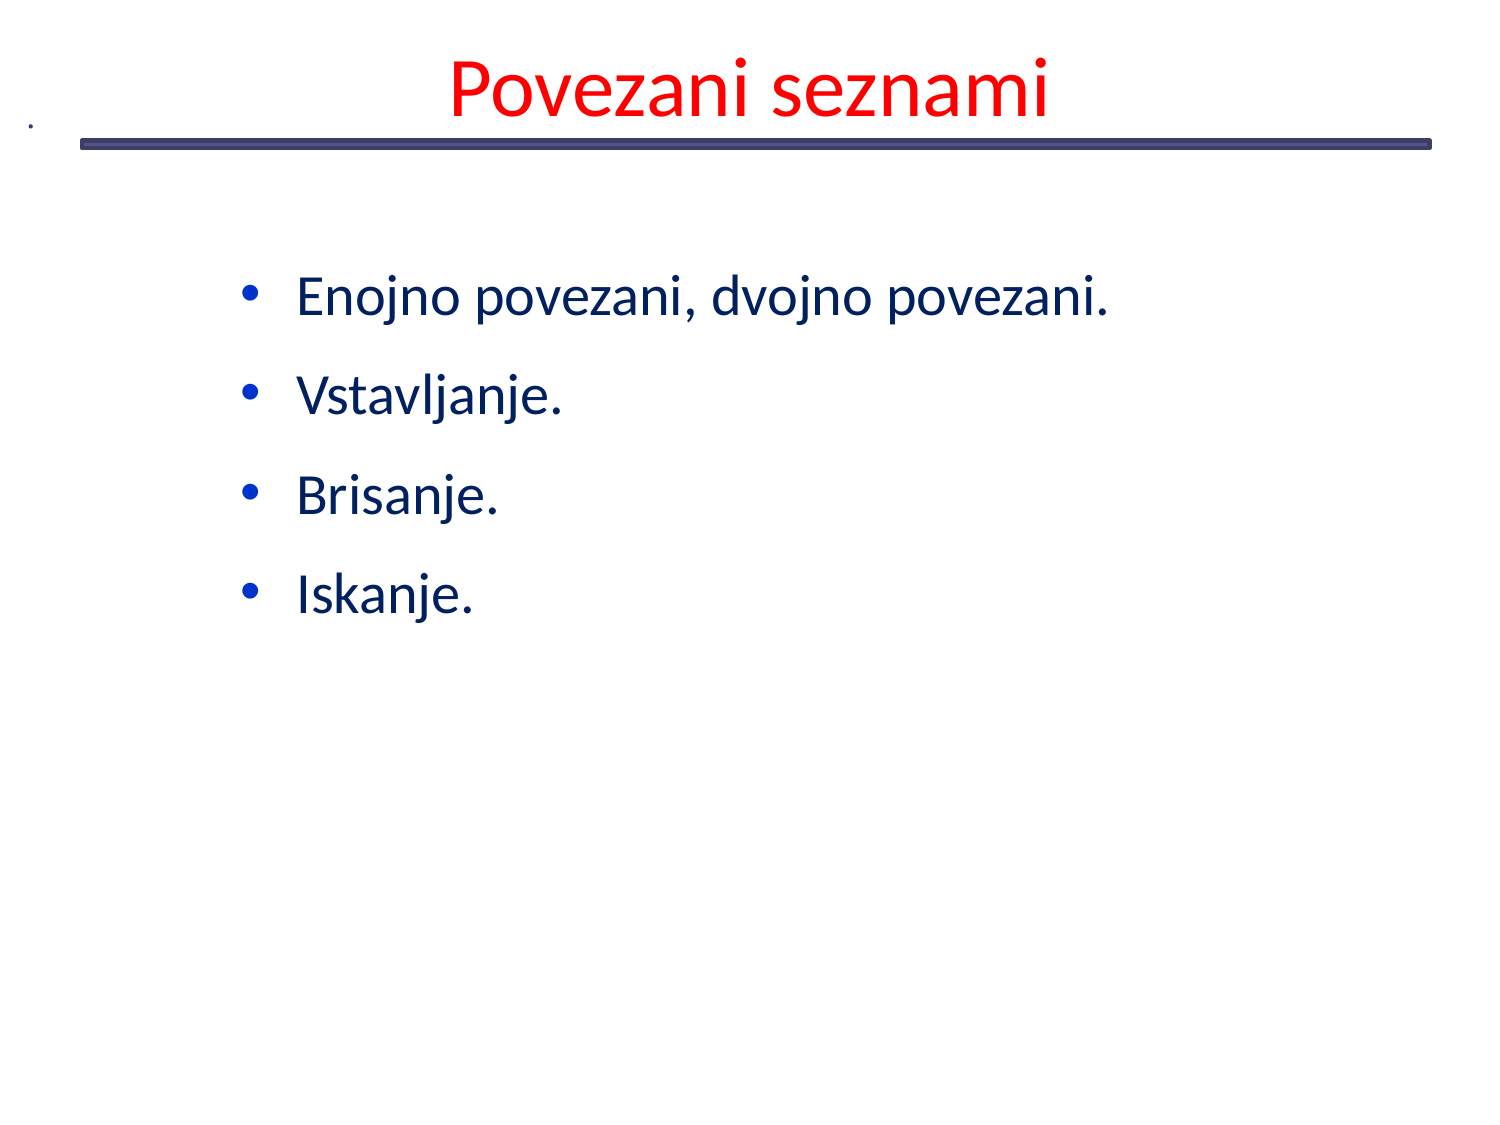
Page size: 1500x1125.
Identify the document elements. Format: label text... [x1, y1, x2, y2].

title Povezani seznami [75, 23, 1425, 141]
list Enojno povezani, dvojno povezani. Vstavljanje. Brisanje. Iskanje. [225, 249, 1500, 838]
